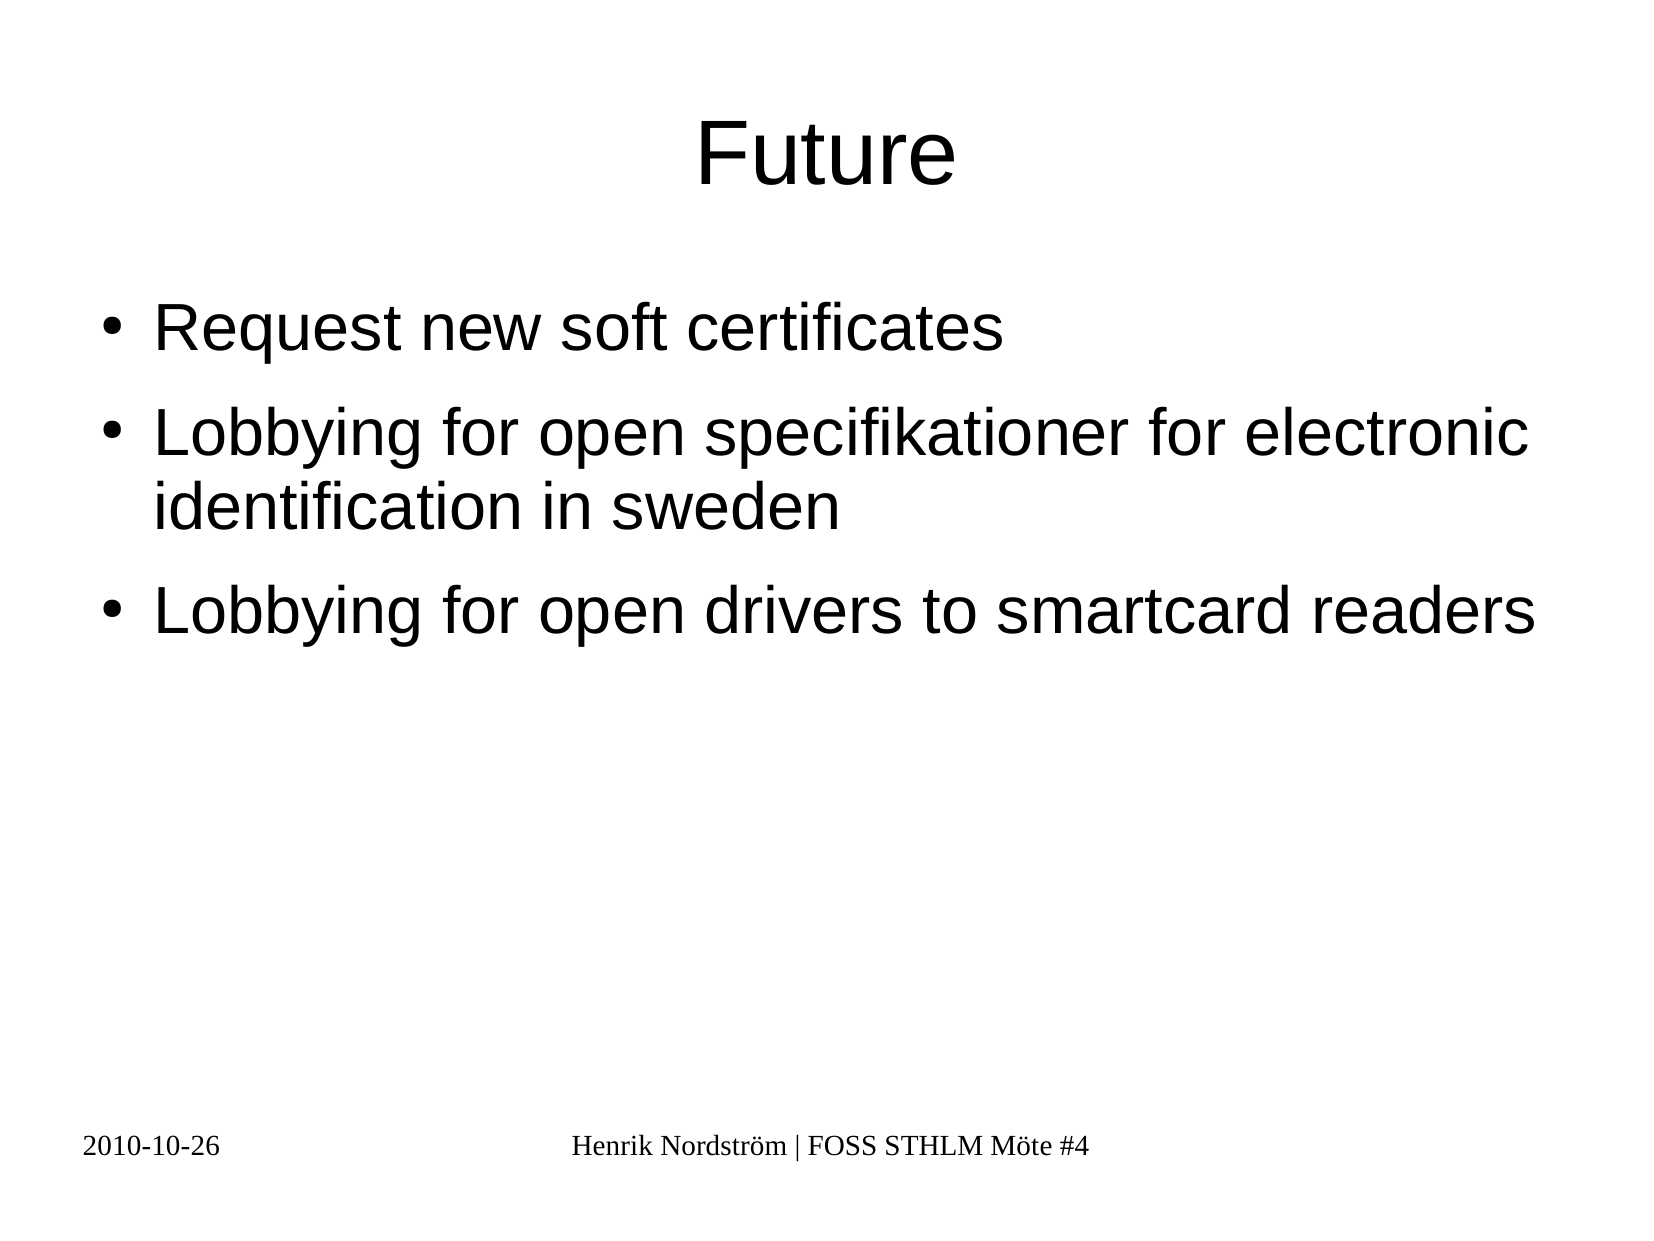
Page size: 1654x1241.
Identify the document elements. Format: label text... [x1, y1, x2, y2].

title Future [82, 56, 1571, 250]
list Request new soft certificates Lobbying for open specifikationer for electronic identification in sweden Lobbying for open drivers to smartcard readers [82, 290, 1571, 1094]
